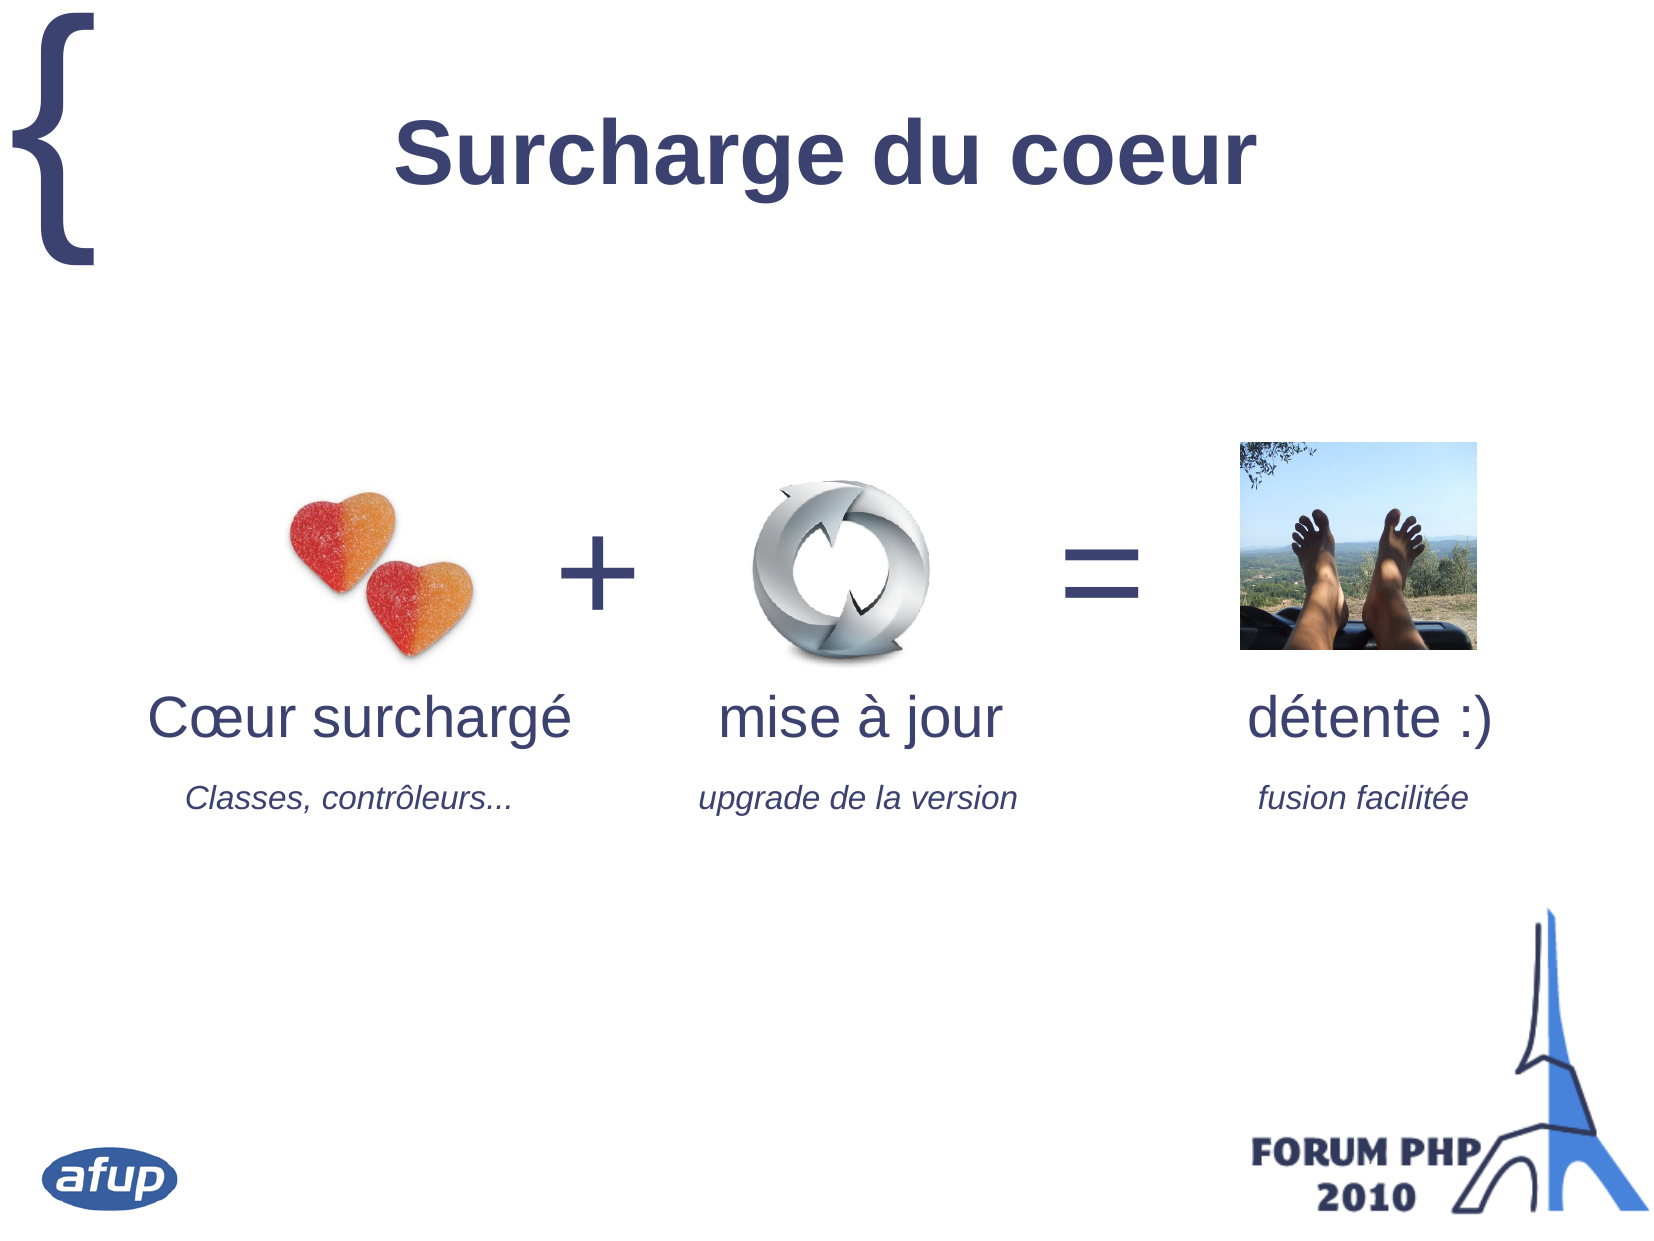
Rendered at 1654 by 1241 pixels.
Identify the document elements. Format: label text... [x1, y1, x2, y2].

picture [738, 460, 945, 668]
picture [1240, 872, 1650, 1241]
picture [277, 466, 485, 674]
picture [41, 1146, 178, 1211]
list + = Cœur surchargé mise à jour détente :) Classes, contrôleurs... upgrade de la version fusion facilitée [76, 383, 1565, 1203]
picture [1240, 442, 1477, 650]
title Surcharge du coeur [82, 49, 1571, 257]
